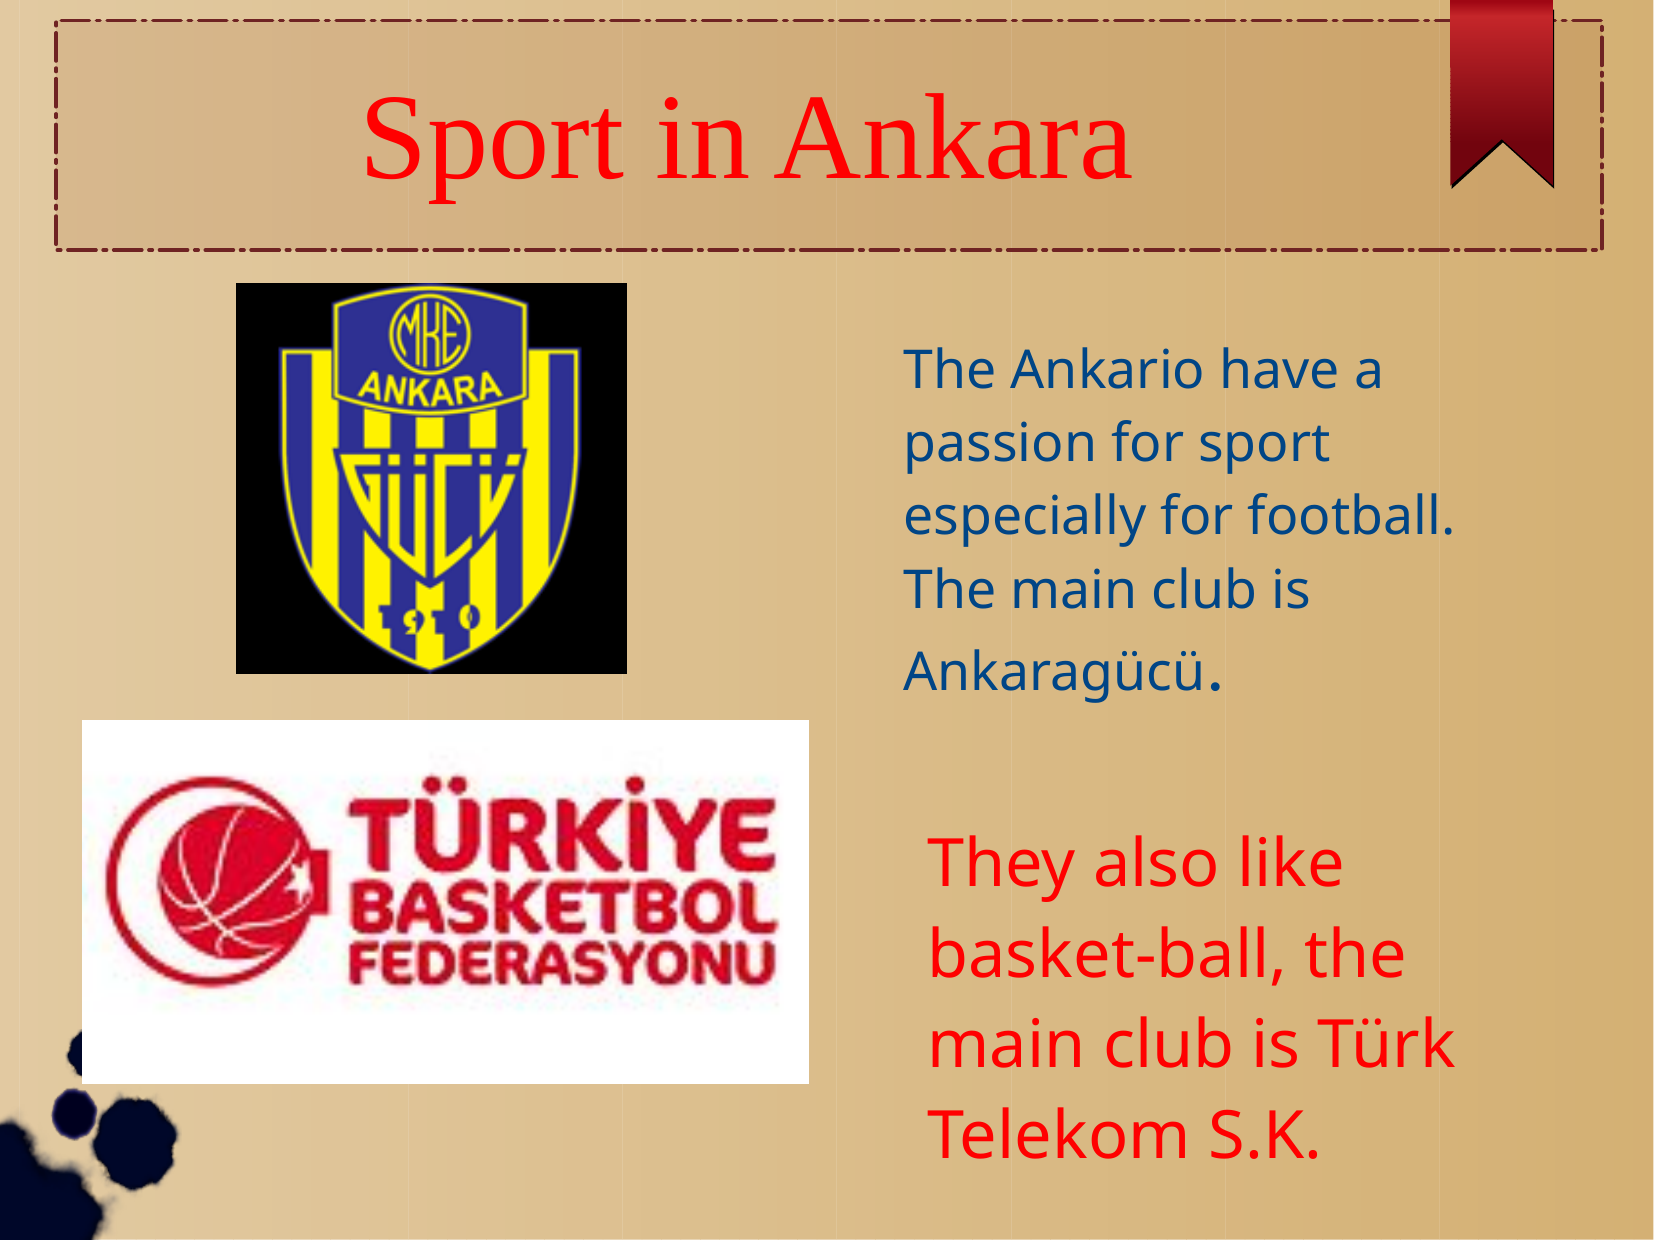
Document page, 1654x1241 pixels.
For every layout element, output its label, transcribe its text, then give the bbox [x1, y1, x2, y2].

list The Ankario have a passion for sport especially for football. The main club is Ankaragücü. [832, 330, 1560, 707]
list They also like basket-ball, the main club is Türk Telekom S.K. [856, 814, 1583, 1226]
title Sport in Ankara [82, 47, 1412, 229]
picture [236, 283, 627, 674]
picture [82, 720, 809, 1084]
